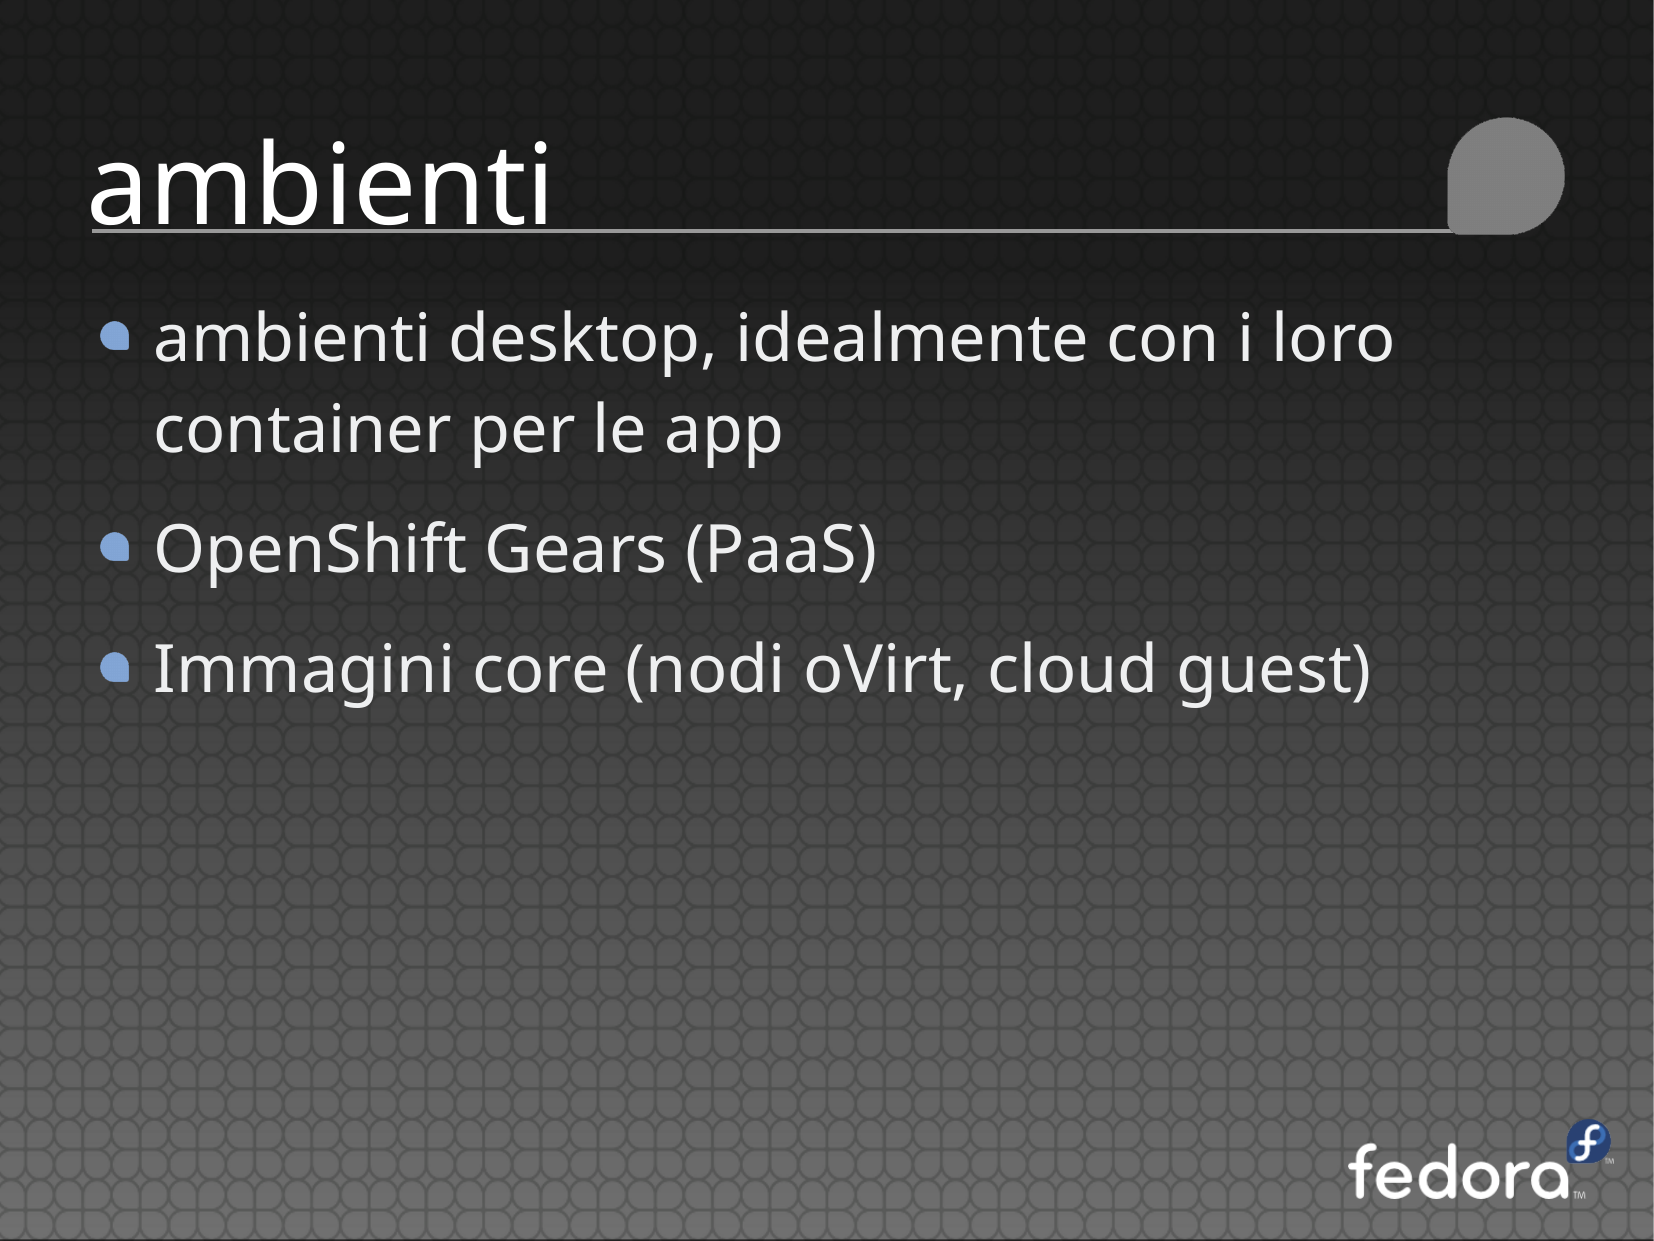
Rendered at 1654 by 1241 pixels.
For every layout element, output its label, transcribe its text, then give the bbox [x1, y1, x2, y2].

title ambienti [86, 112, 1576, 249]
list ambienti desktop, idealmente con i loro container per le app OpenShift Gears (PaaS) Immagini core (nodi oVirt, cloud guest) [82, 290, 1571, 1109]
picture [0, 0, 1654, 1241]
